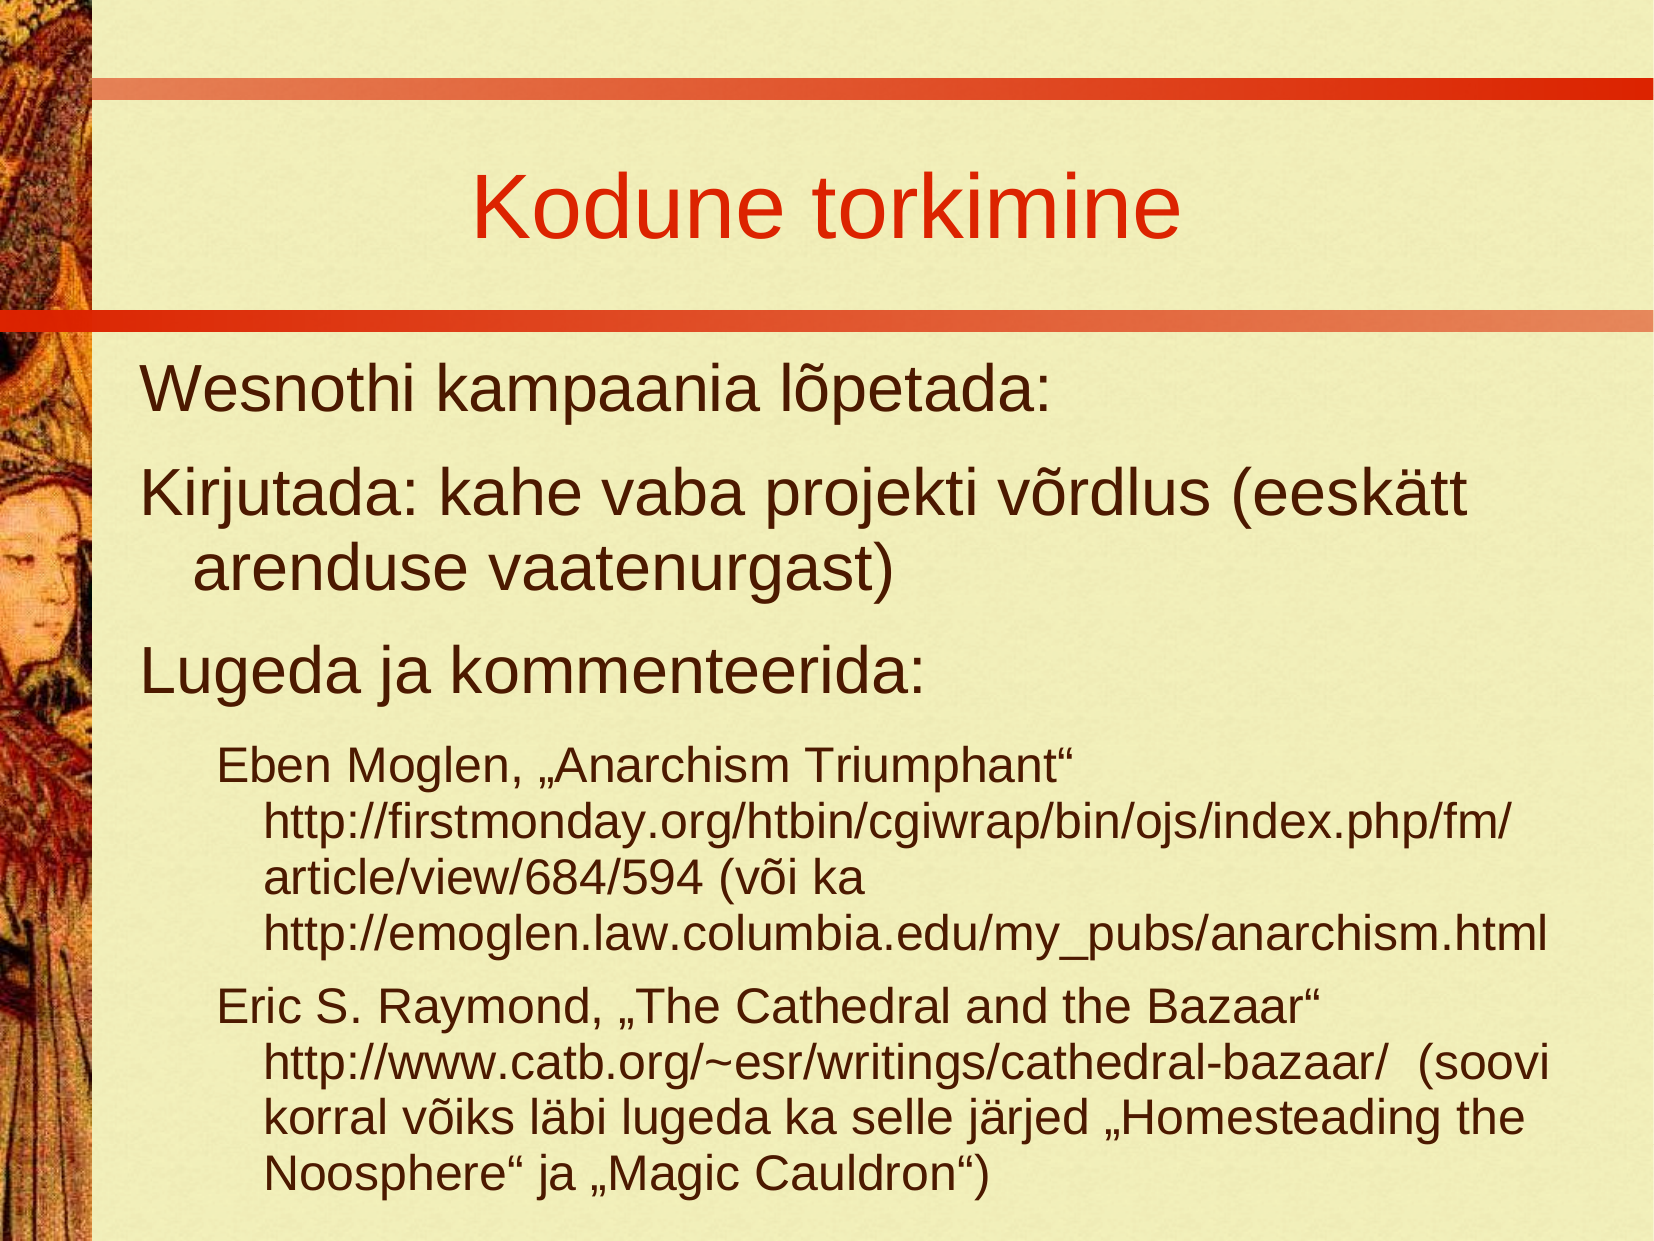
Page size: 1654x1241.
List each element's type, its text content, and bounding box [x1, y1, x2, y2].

picture [0, 332, 1654, 1241]
title Kodune torkimine [121, 102, 1534, 311]
picture [0, 0, 1654, 310]
list Wesnothi kampaania lõpetada: Kirjutada: kahe vaba projekti võrdlus (eeskätt arenduse vaatenurgast) Lugeda ja kommenteerida: Eben Moglen, „Anarchism Triumphant“ http://firstmonday.org/htbin/cgiwrap/bin/ojs/index.php/fm/article/view/684/594 (või ka http://emoglen.law.columbia.edu/my_pubs/anarchism.html Eric S. Raymond, „The Cathedral and the Bazaar“ http://www.catb.org/~esr/writings/cathedral-bazaar/ (soovi korral võiks läbi lugeda ka selle järjed „Homesteading the Noosphere“ ja „Magic Cauldron“) [121, 350, 1623, 1202]
